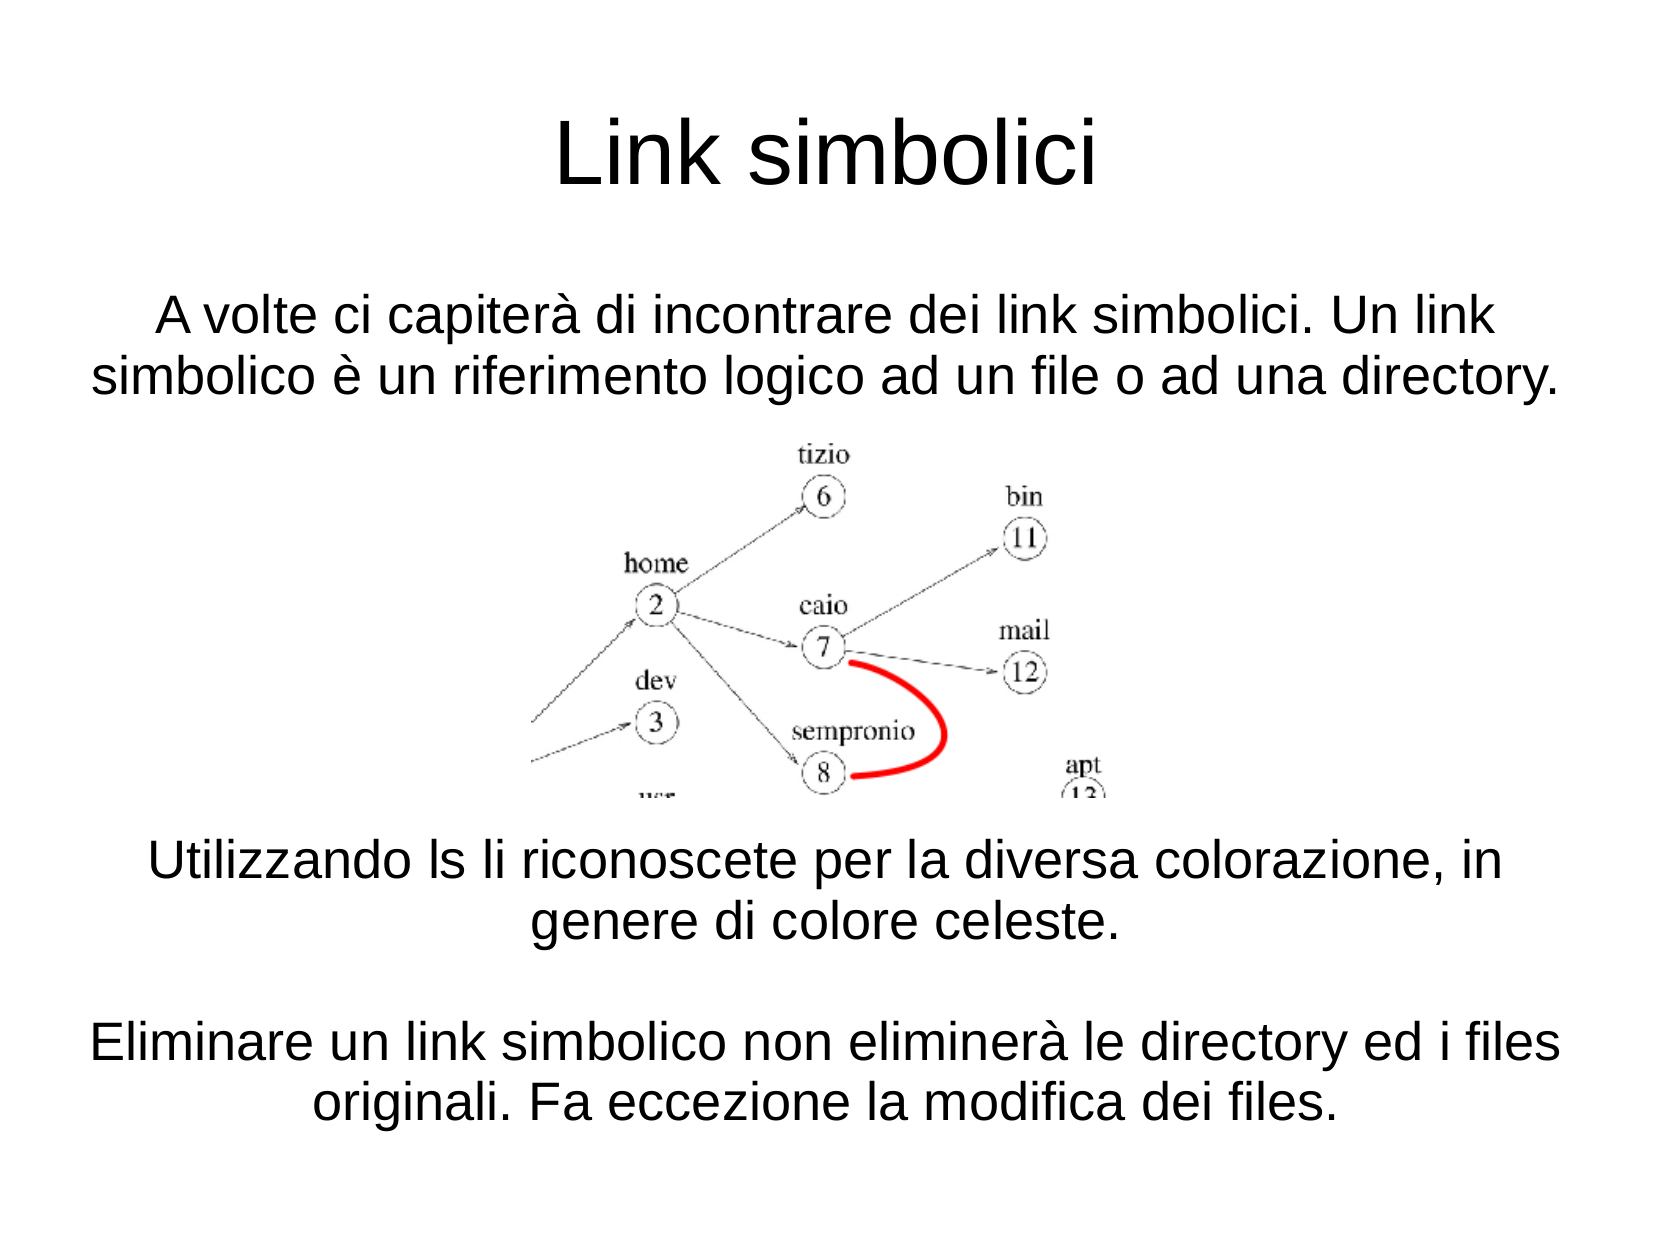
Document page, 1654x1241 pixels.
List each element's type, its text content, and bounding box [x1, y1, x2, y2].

title Link simbolici [82, 56, 1571, 236]
subtitle A volte ci capiterà di incontrare dei link simbolici. Un link simbolico è un riferimento logico ad un file o ad una directory. Utilizzando ls li riconoscete per la diversa colorazione, in genere di colore celeste. Eliminare un link simbolico non eliminerà le directory ed i files originali. Fa eccezione la modifica dei files. [82, 236, 1571, 1182]
picture [531, 442, 1126, 798]
